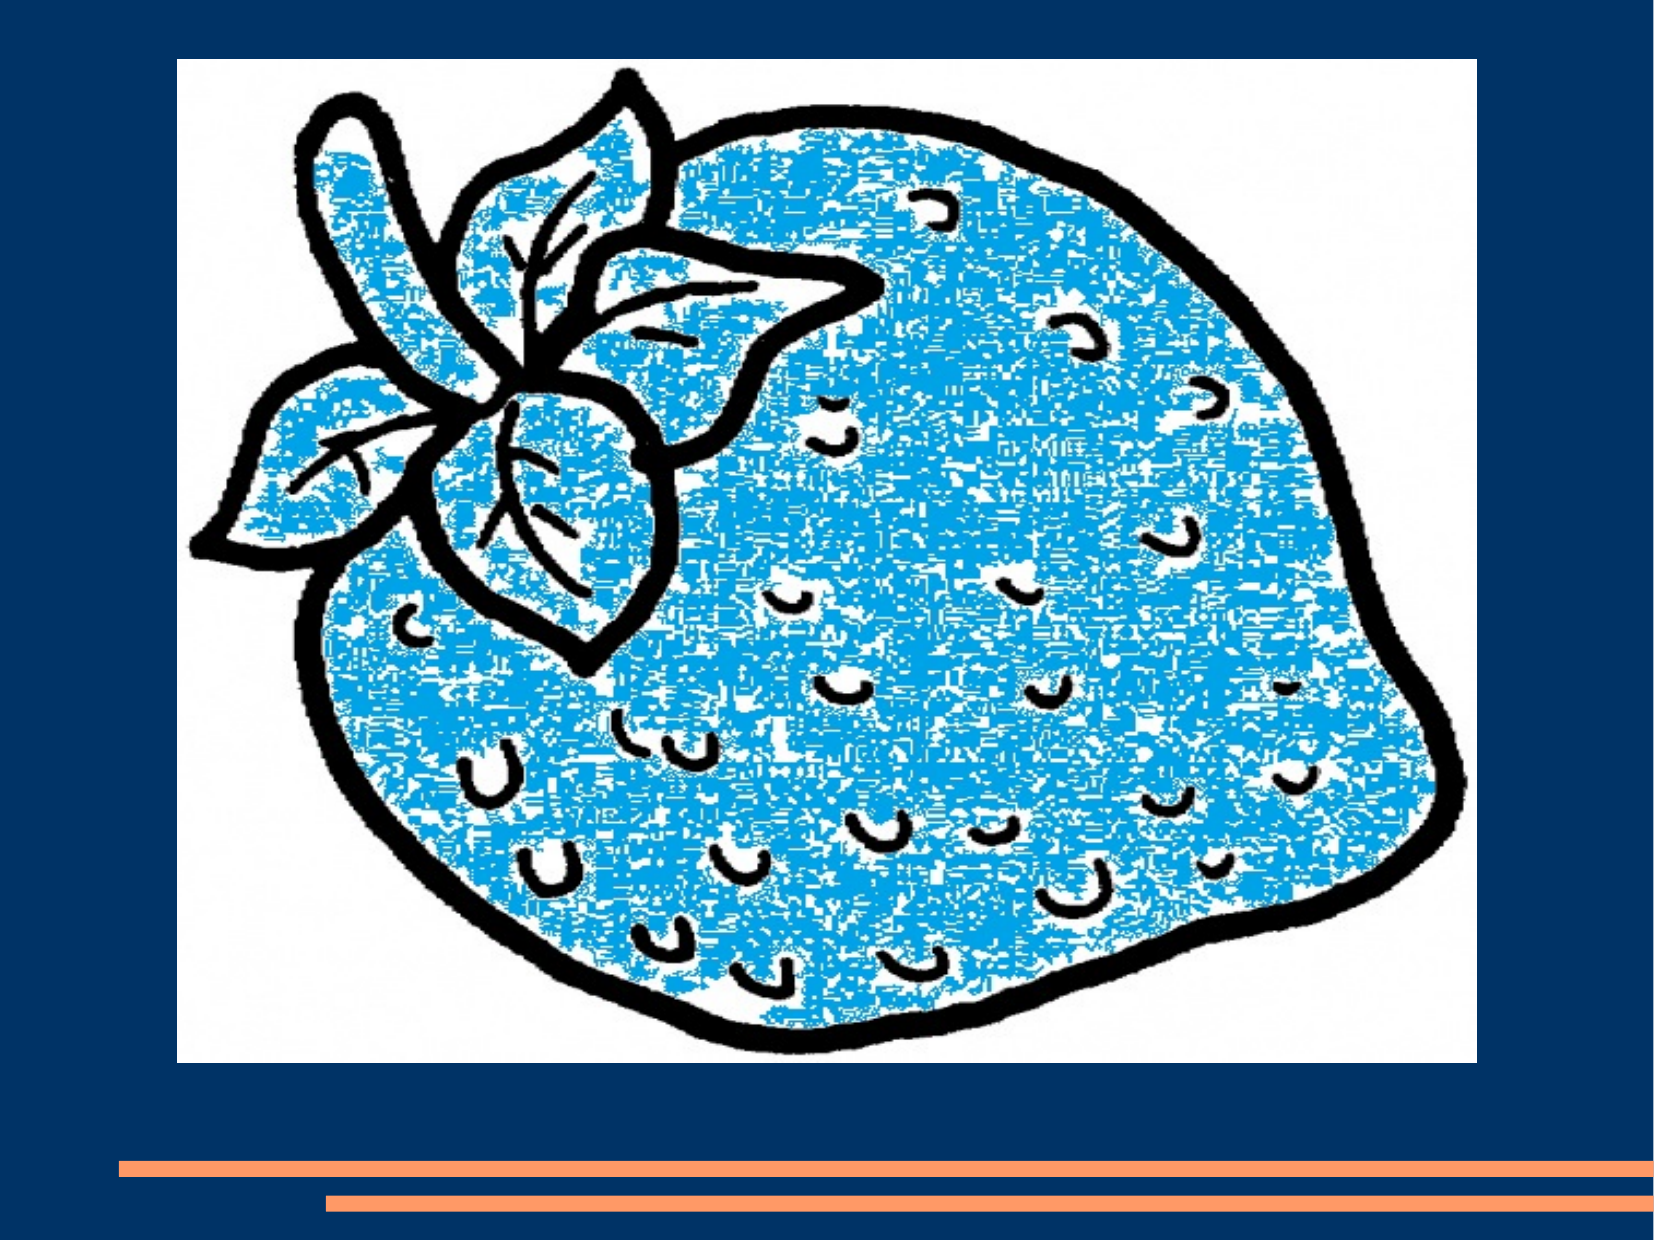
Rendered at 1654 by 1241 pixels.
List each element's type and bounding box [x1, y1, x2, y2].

picture [177, 59, 1477, 1063]
